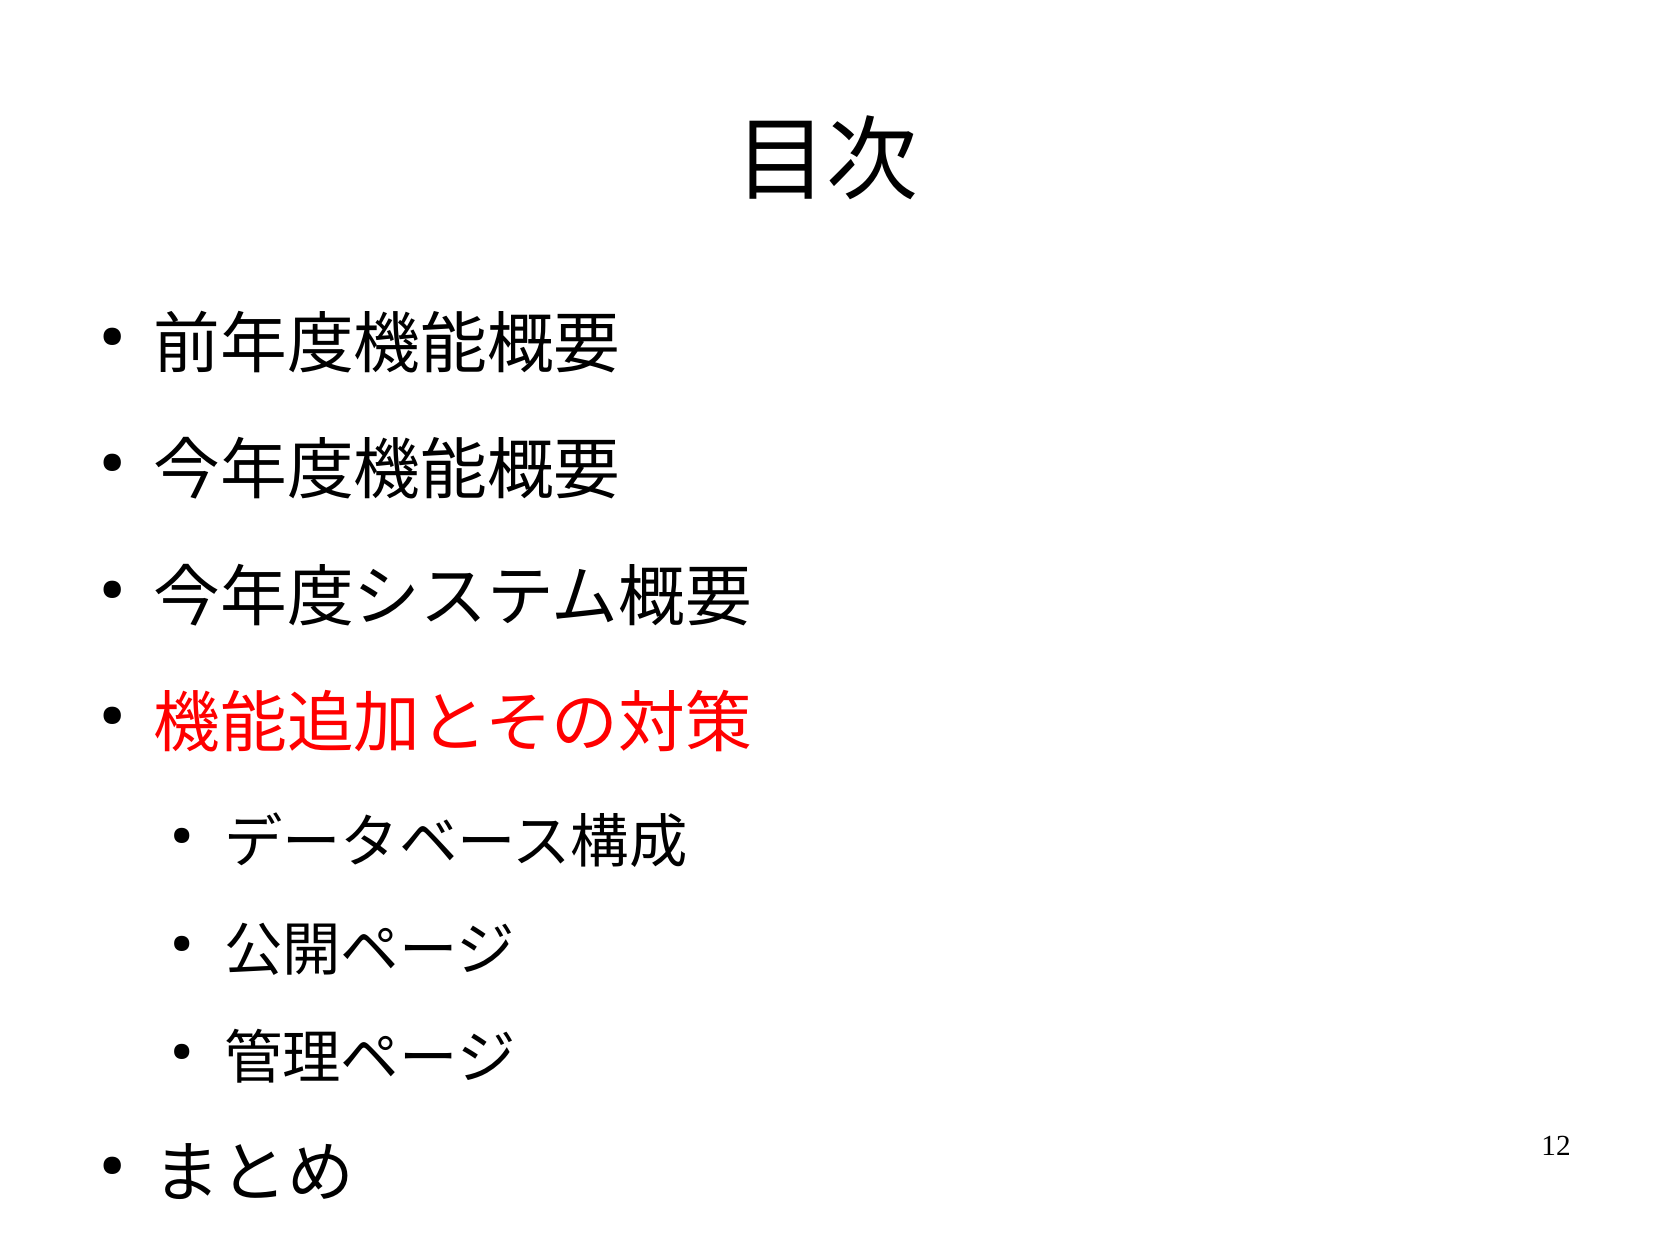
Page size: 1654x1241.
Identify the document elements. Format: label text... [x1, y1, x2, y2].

title 目次 [82, 49, 1571, 257]
list 前年度機能概要 今年度機能概要 今年度システム概要 機能追加とその対策 データベース構成 公開ページ 管理ページ まとめ デモ 今後の課題 [82, 290, 1571, 1181]
